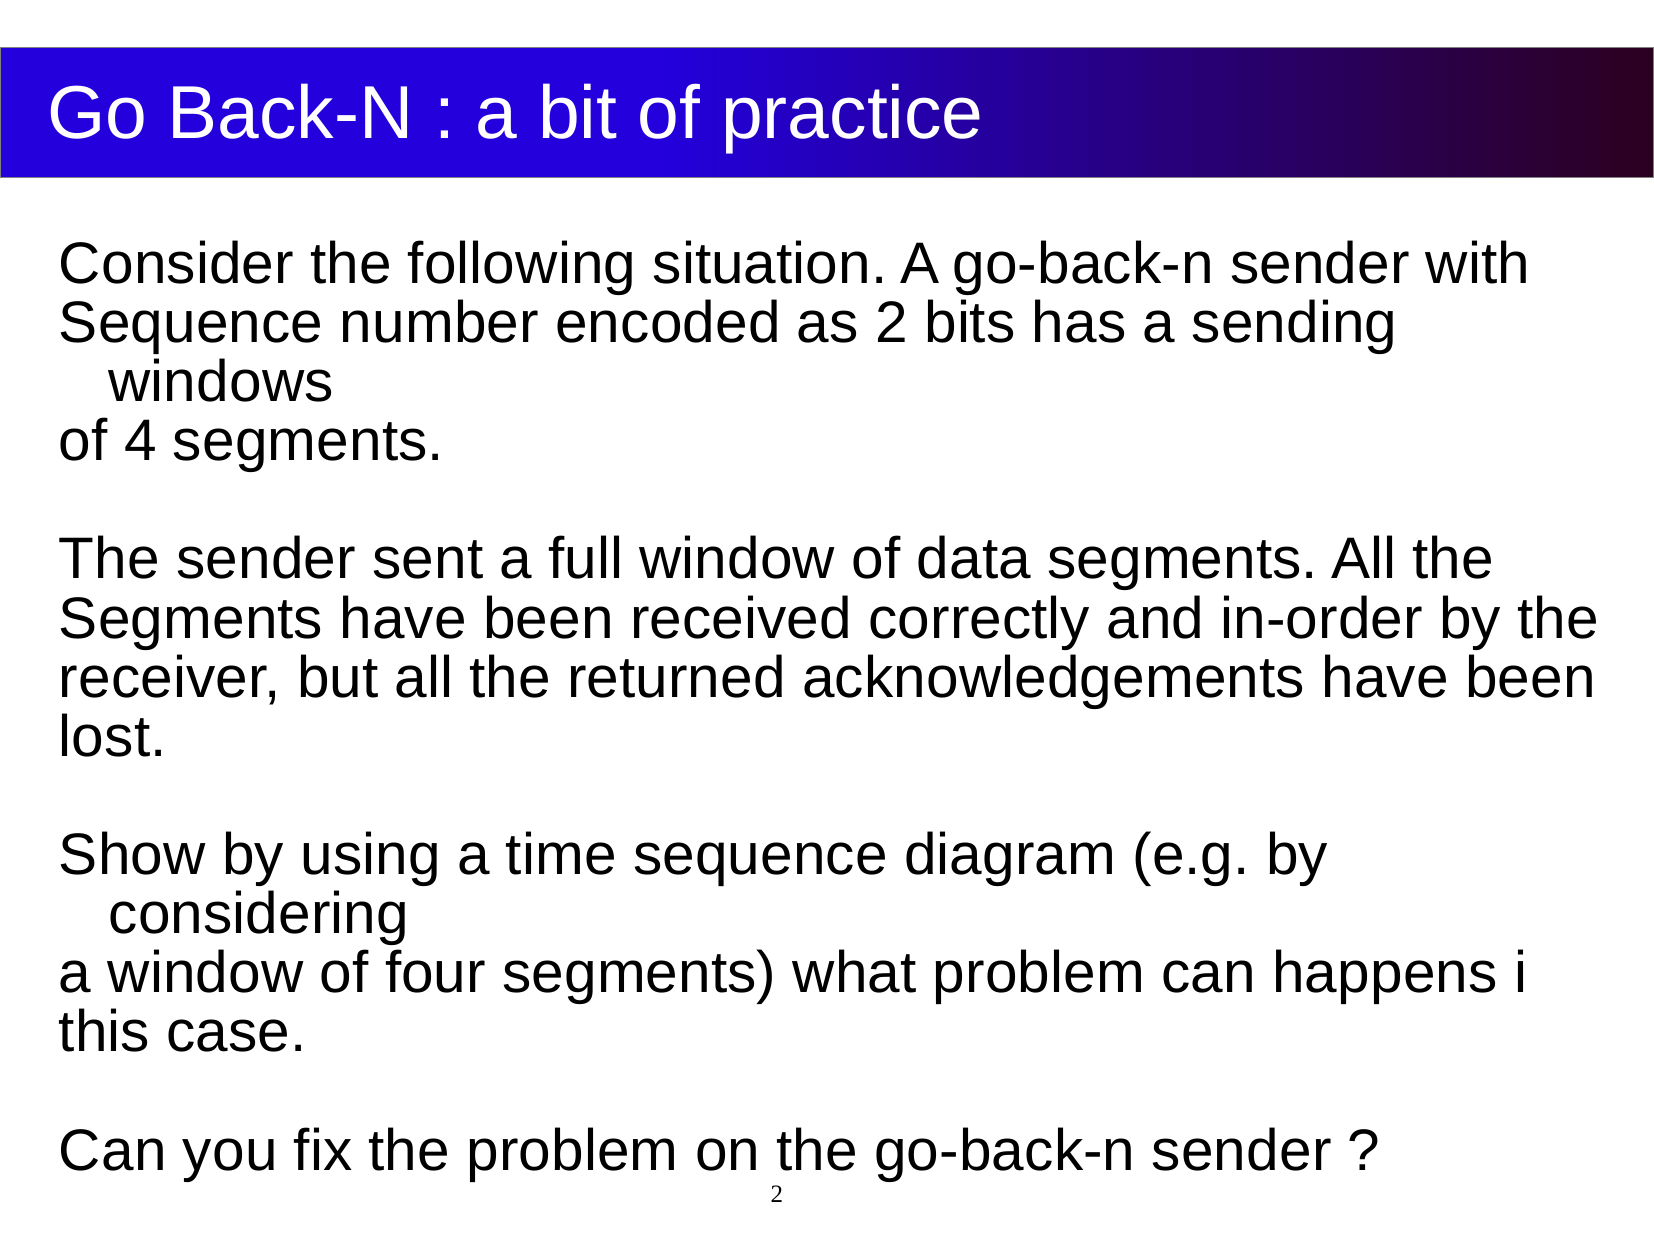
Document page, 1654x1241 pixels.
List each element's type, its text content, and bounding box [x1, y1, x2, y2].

title Go Back-N : a bit of practice [47, 6, 1477, 225]
list Consider the following situation. A go-back-n sender with Sequence number encoded as 2 bits has a sending windows of 4 segments. The sender sent a full window of data segments. All the Segments have been received correctly and in-order by the receiver, but all the returned acknowledgements have been lost. Show by using a time sequence diagram (e.g. by considering a window of four segments) what problem can happens i this case. Can you fix the problem on the go-back-n sender ? [59, 236, 1636, 1186]
